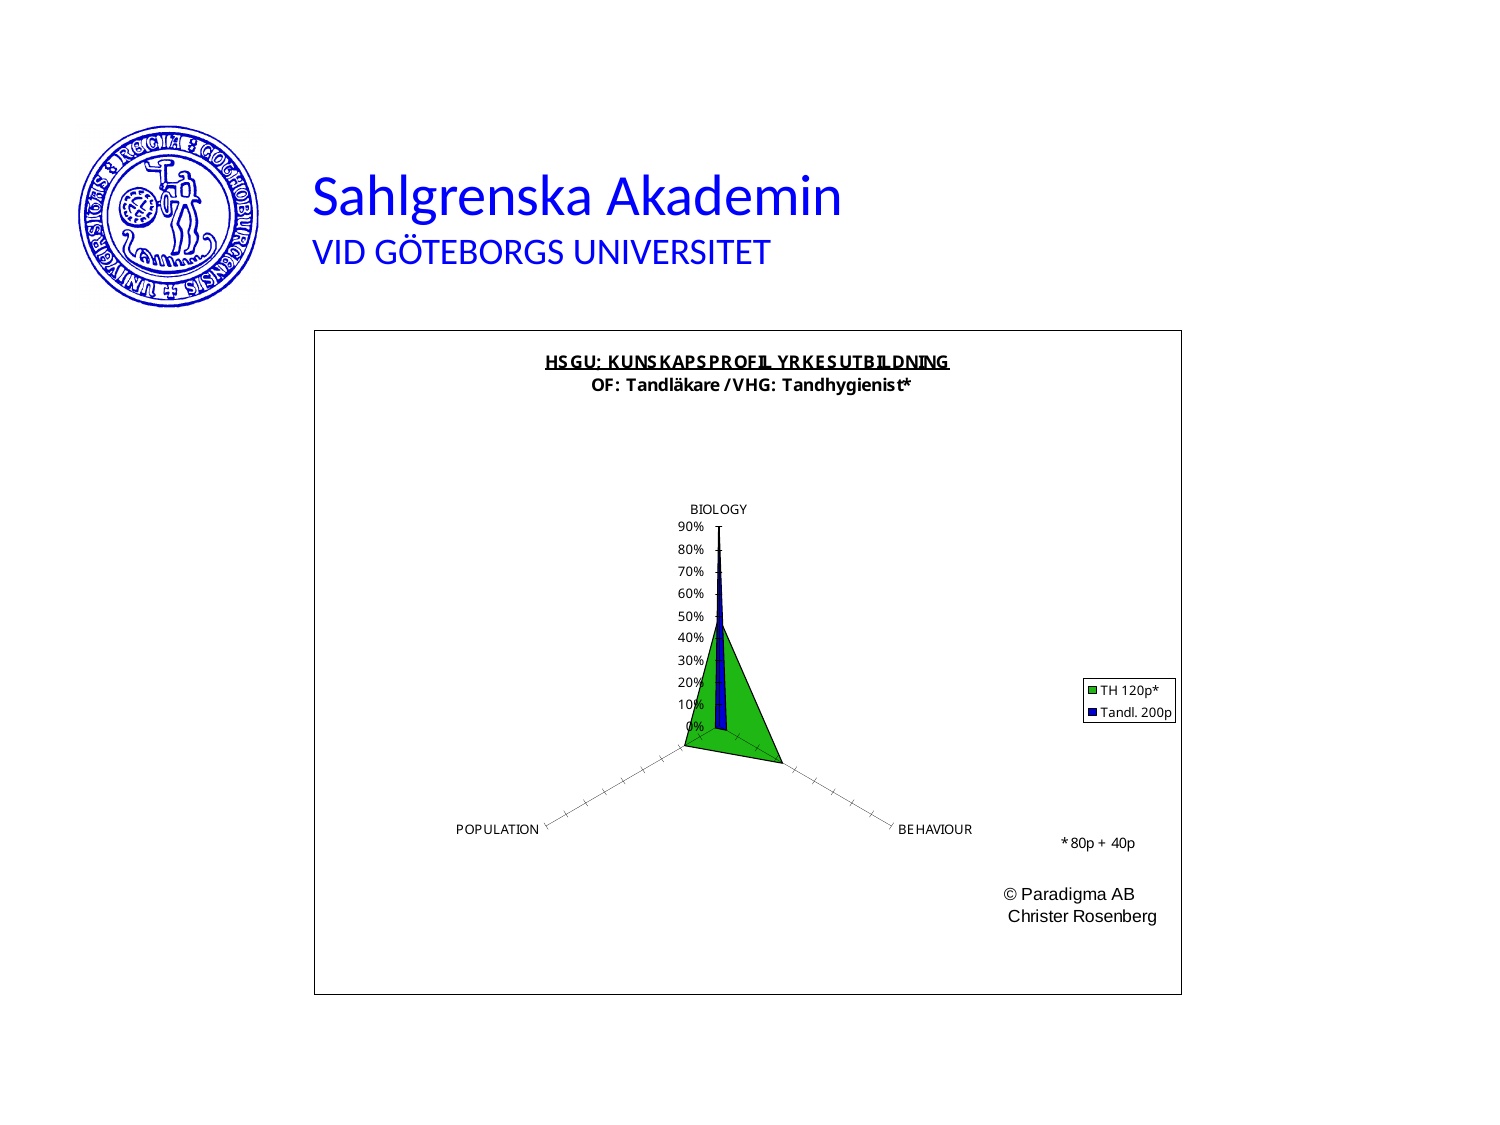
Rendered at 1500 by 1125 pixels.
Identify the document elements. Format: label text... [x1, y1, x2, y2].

text_box Sahlgrenska Akademin VID GÖTEBORGS UNIVERSITET [297, 149, 1500, 280]
picture [308, 324, 1190, 1000]
picture [75, 124, 263, 312]
